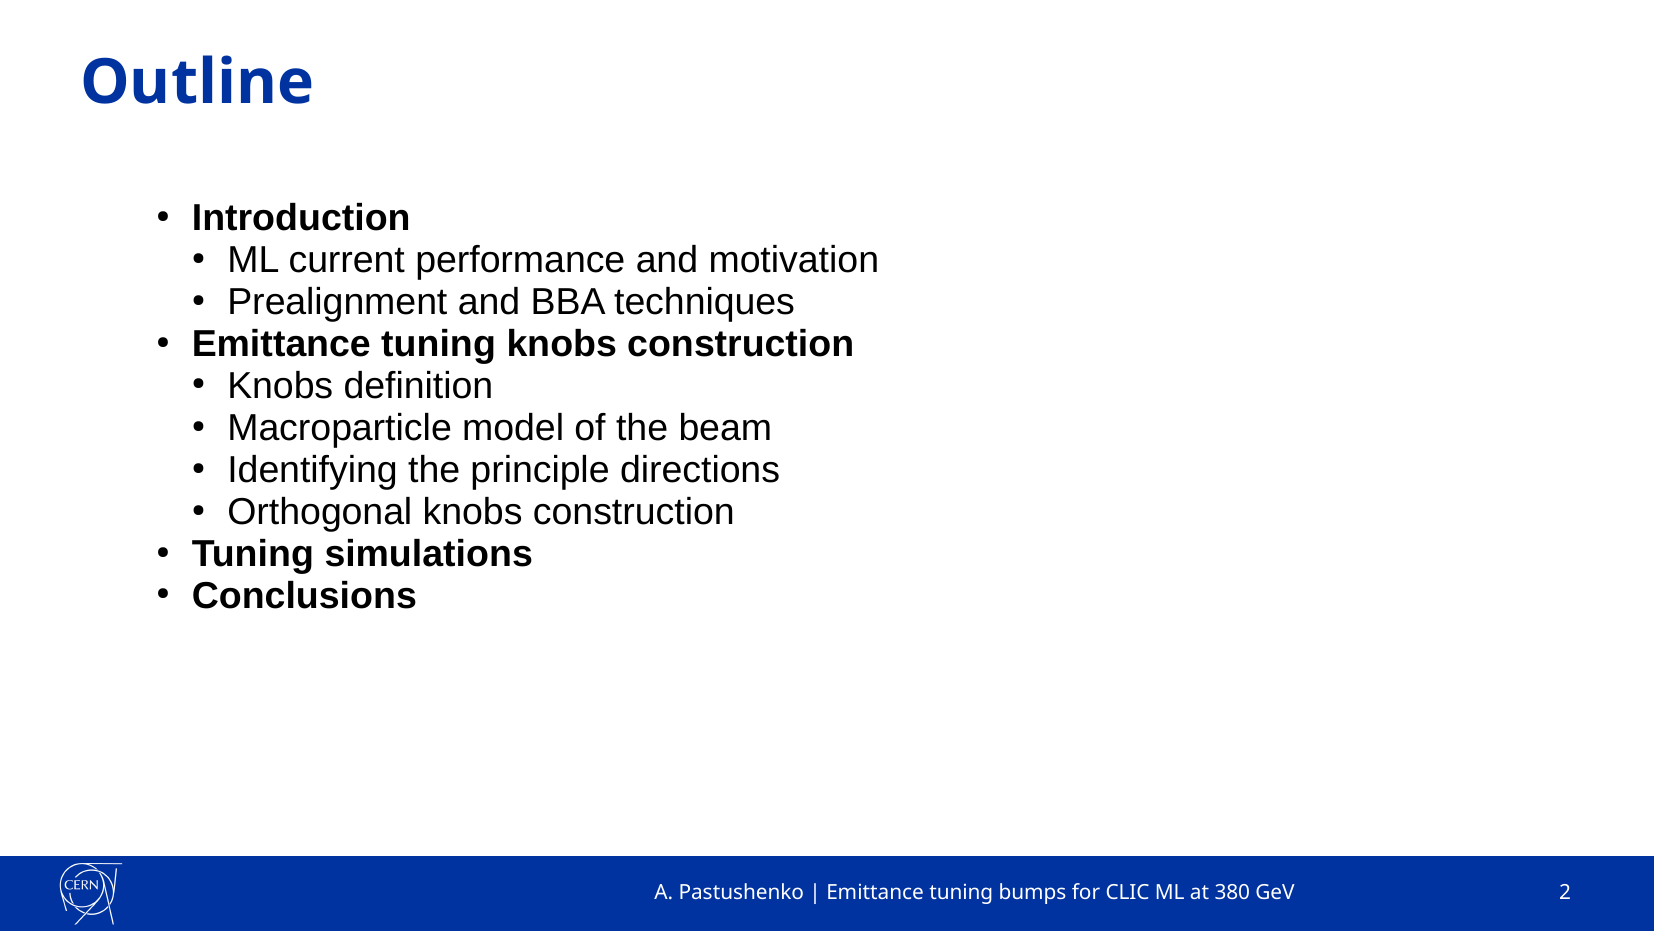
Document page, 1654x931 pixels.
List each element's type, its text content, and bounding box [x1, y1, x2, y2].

picture [56, 859, 127, 928]
title Outline [80, 37, 1569, 130]
text_box Introduction ML current performance and motivation Prealignment and BBA techniques Emittance tuning knobs construction Knobs definition Macroparticle model of the beam Identifying the principle directions Orthogonal knobs construction Tuning simulations Conclusions [141, 188, 1134, 666]
